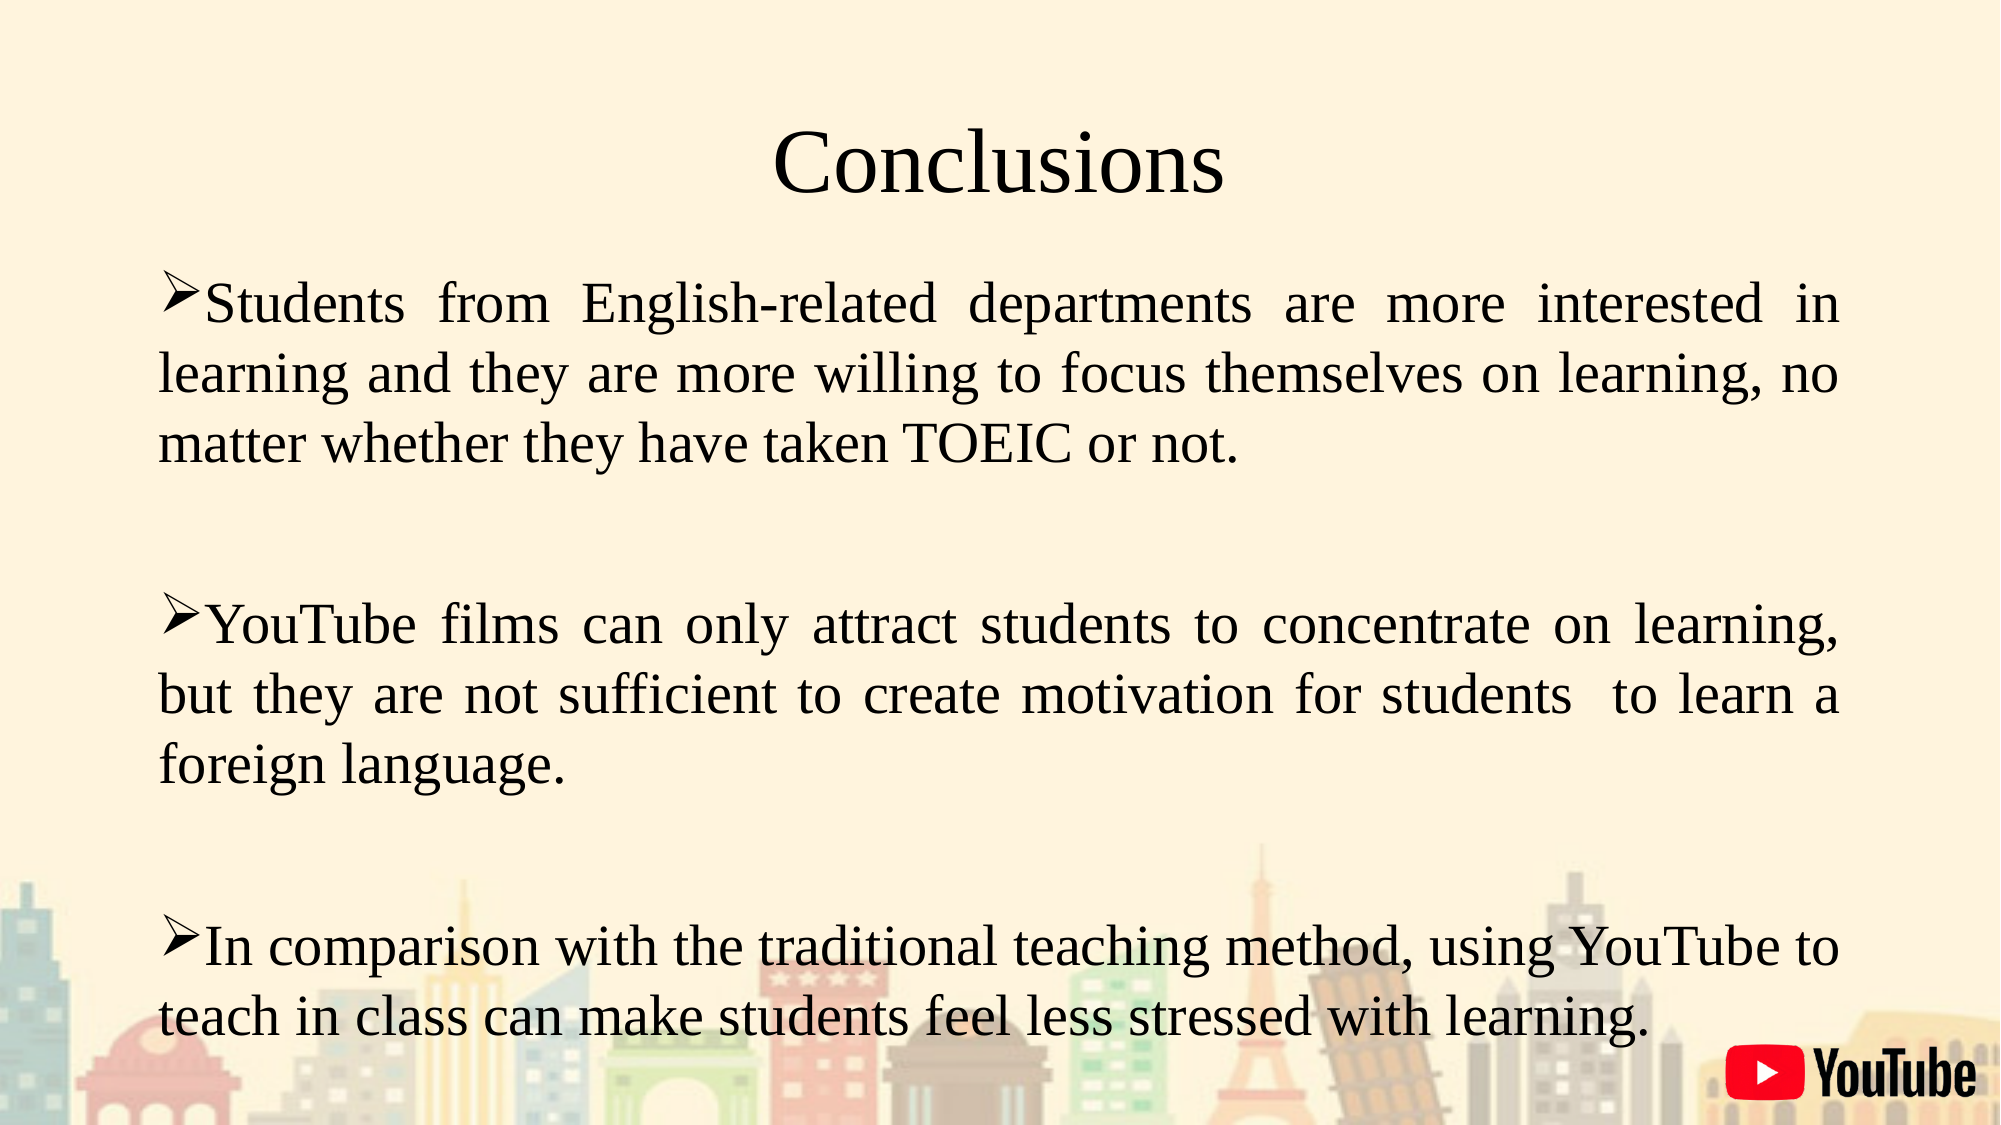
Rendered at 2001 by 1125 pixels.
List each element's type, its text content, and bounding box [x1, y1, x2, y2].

table_cell 1.973 [0, 0, 2000, 1125]
picture [1700, 977, 2000, 1125]
subtitle Students from English-related departments are more interested in learning and they are more willing to focus themselves on learning, no matter whether they have taken TOEIC or not. YouTube films can only attract students to concentrate on learning, but they are not sufficient to create motivation for students to learn a foreign language. In comparison with the traditional teaching method, using YouTube to teach in class can make students feel less stressed with learning. [143, 256, 1857, 1076]
title Conclusions [249, 86, 1750, 220]
